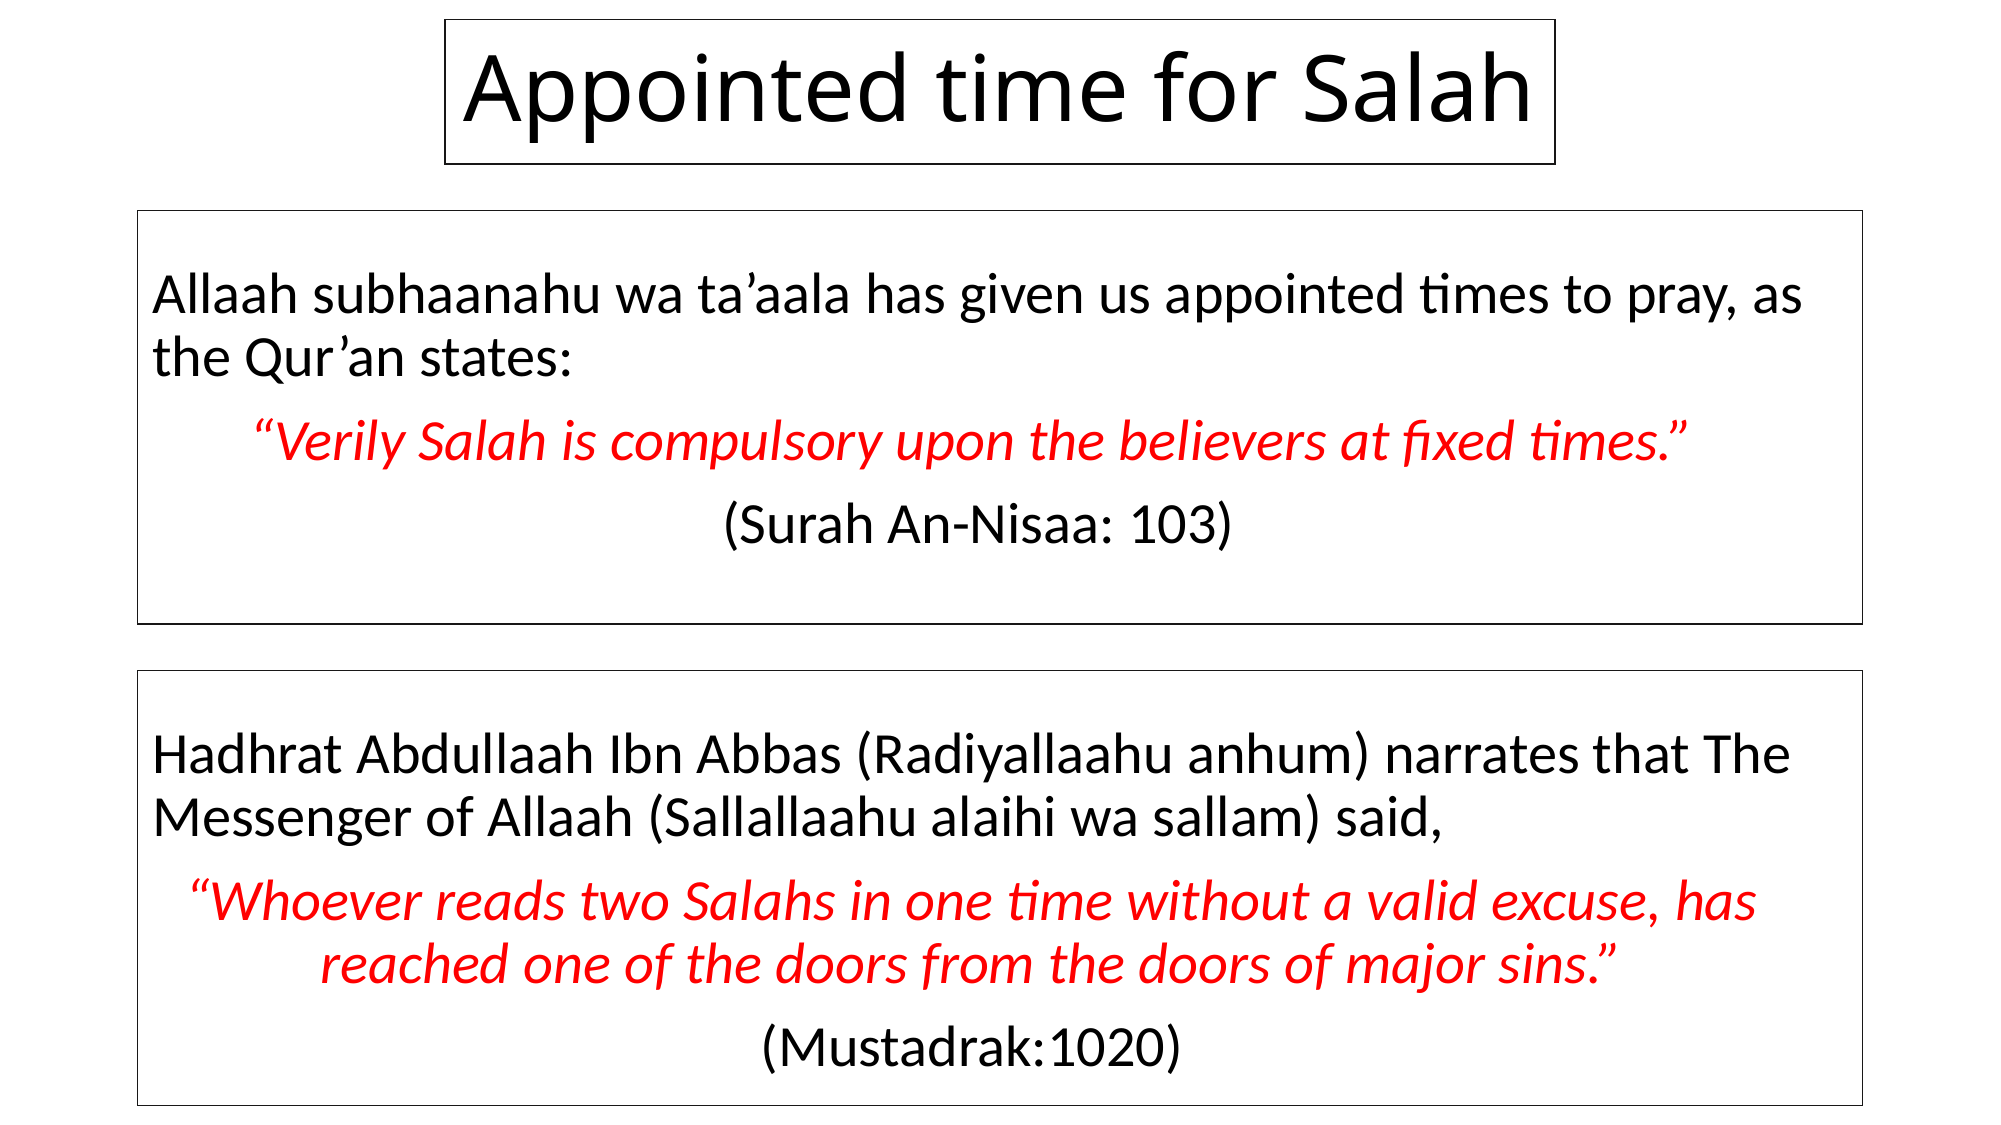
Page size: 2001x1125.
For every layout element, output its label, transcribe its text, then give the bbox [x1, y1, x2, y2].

title Appointed time for Salah [444, 19, 1556, 164]
text_box Hadhrat Abdullaah Ibn Abbas (Radiyallaahu anhum) narrates that The Messenger of Allaah (Sallallaahu alaihi wa sallam) said, “Whoever reads two Salahs in one time without a valid excuse, has reached one of the doors from the doors of major sins.” (Mustadrak:1020) [137, 670, 1863, 1106]
list Allaah subhaanahu wa ta’aala has given us appointed times to pray, as the Qur’an states: “Verily Salah is compulsory upon the believers at fixed times.” (Surah An-Nisaa: 103) [137, 210, 1863, 624]
